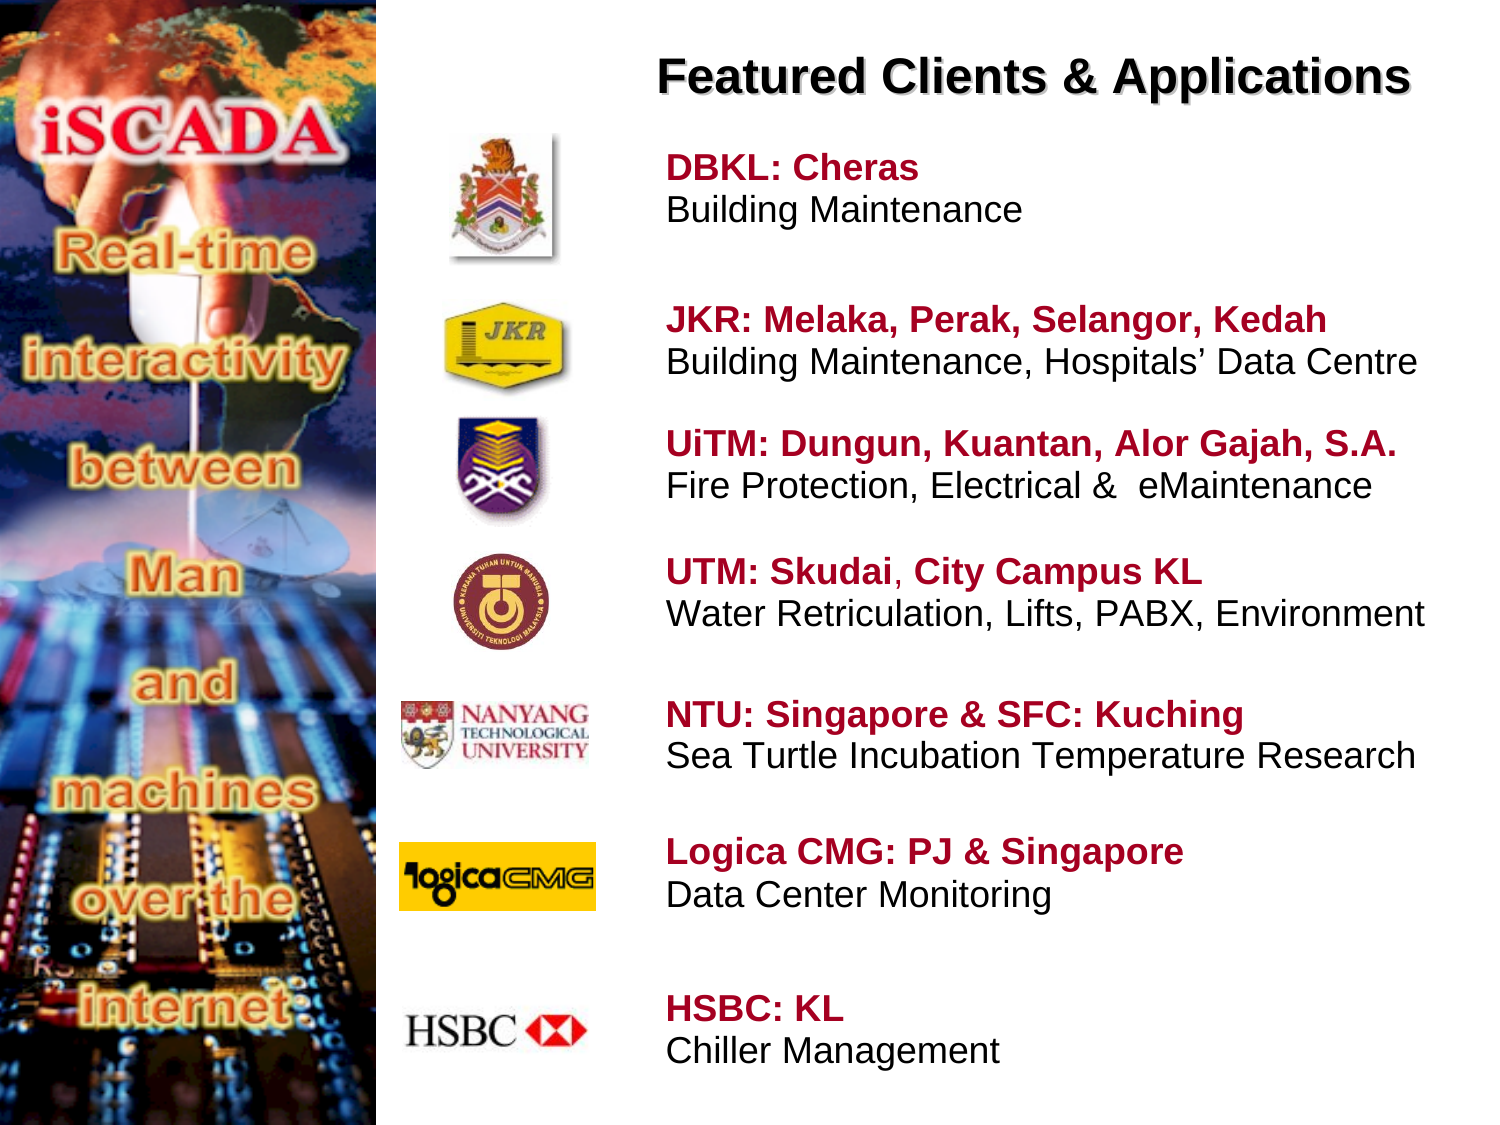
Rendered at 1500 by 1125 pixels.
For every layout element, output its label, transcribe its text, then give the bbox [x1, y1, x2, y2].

picture [454, 413, 556, 527]
picture [399, 842, 596, 911]
text_box Logica CMG: PJ & Singapore Data Center Monitoring [650, 823, 1464, 923]
picture [402, 937, 591, 1125]
text_box HSBC: KL Chiller Management [650, 979, 1464, 1079]
text_box Featured Clients & Applications [641, 40, 1463, 112]
text_box JKR: Melaka, Perak, Selangor, Kedah Building Maintenance, Hospitals’ Data Centre [651, 291, 1477, 391]
text_box UiTM: Dungun, Kuantan, Alor Gajah, S.A. Fire Protection, Electrical & eMaintenance [651, 415, 1477, 515]
picture [449, 133, 565, 268]
picture [0, 0, 376, 1125]
text_box NTU: Singapore & SFC: Kuching Sea Turtle Incubation Temperature Research [650, 685, 1464, 785]
picture [401, 701, 589, 769]
text_box UTM: Skudai, City Campus KL Water Retriculation, Lifts, PABX, Environment [651, 542, 1500, 643]
picture [451, 551, 551, 652]
picture [442, 299, 574, 401]
text_box DBKL: Cheras Building Maintenance [651, 138, 1472, 239]
